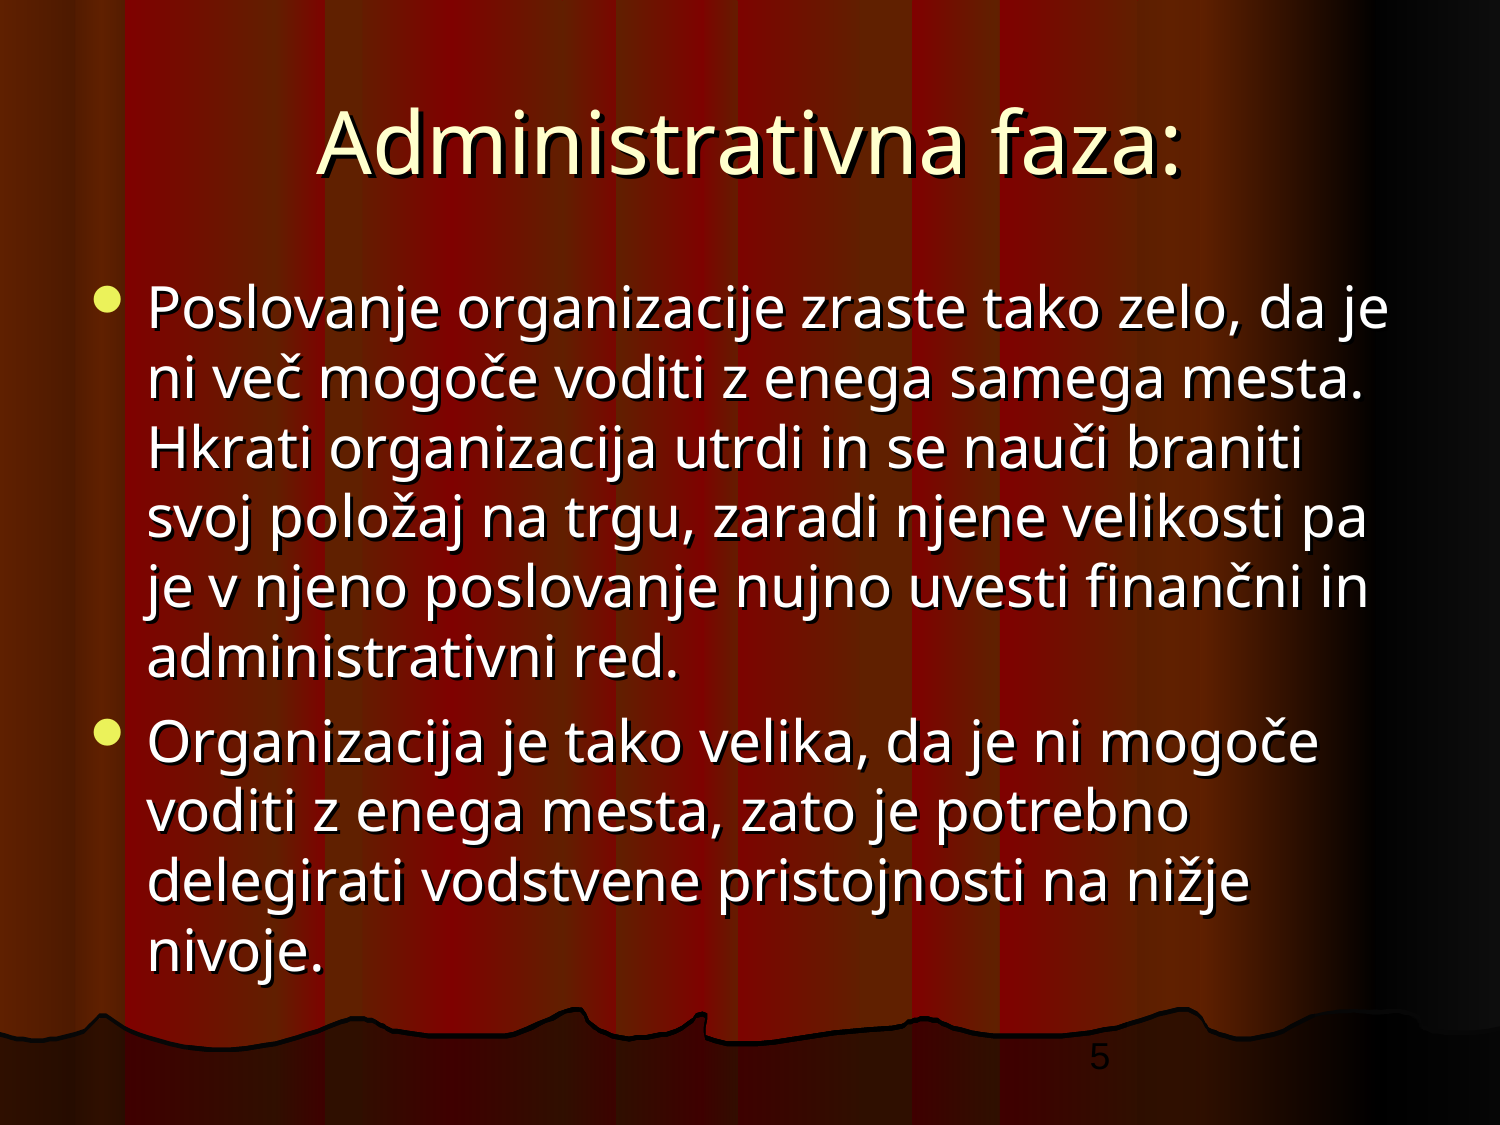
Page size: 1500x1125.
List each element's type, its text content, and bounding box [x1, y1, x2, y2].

title Administrativna faza: [75, 45, 1426, 233]
list Poslovanje organizacije zraste tako zelo, da je ni več mogoče voditi z enega samega mesta. Hkrati organizacija utrdi in se nauči braniti svoj položaj na trgu, zaradi njene velikosti pa je v njeno poslovanje nujno uvesti finančni in administrativni red. Organizacija je tako velika, da je ni mogoče voditi z enega mesta, zato je potrebno delegirati vodstvene pristojnosti na nižje nivoje. [75, 262, 1426, 1006]
